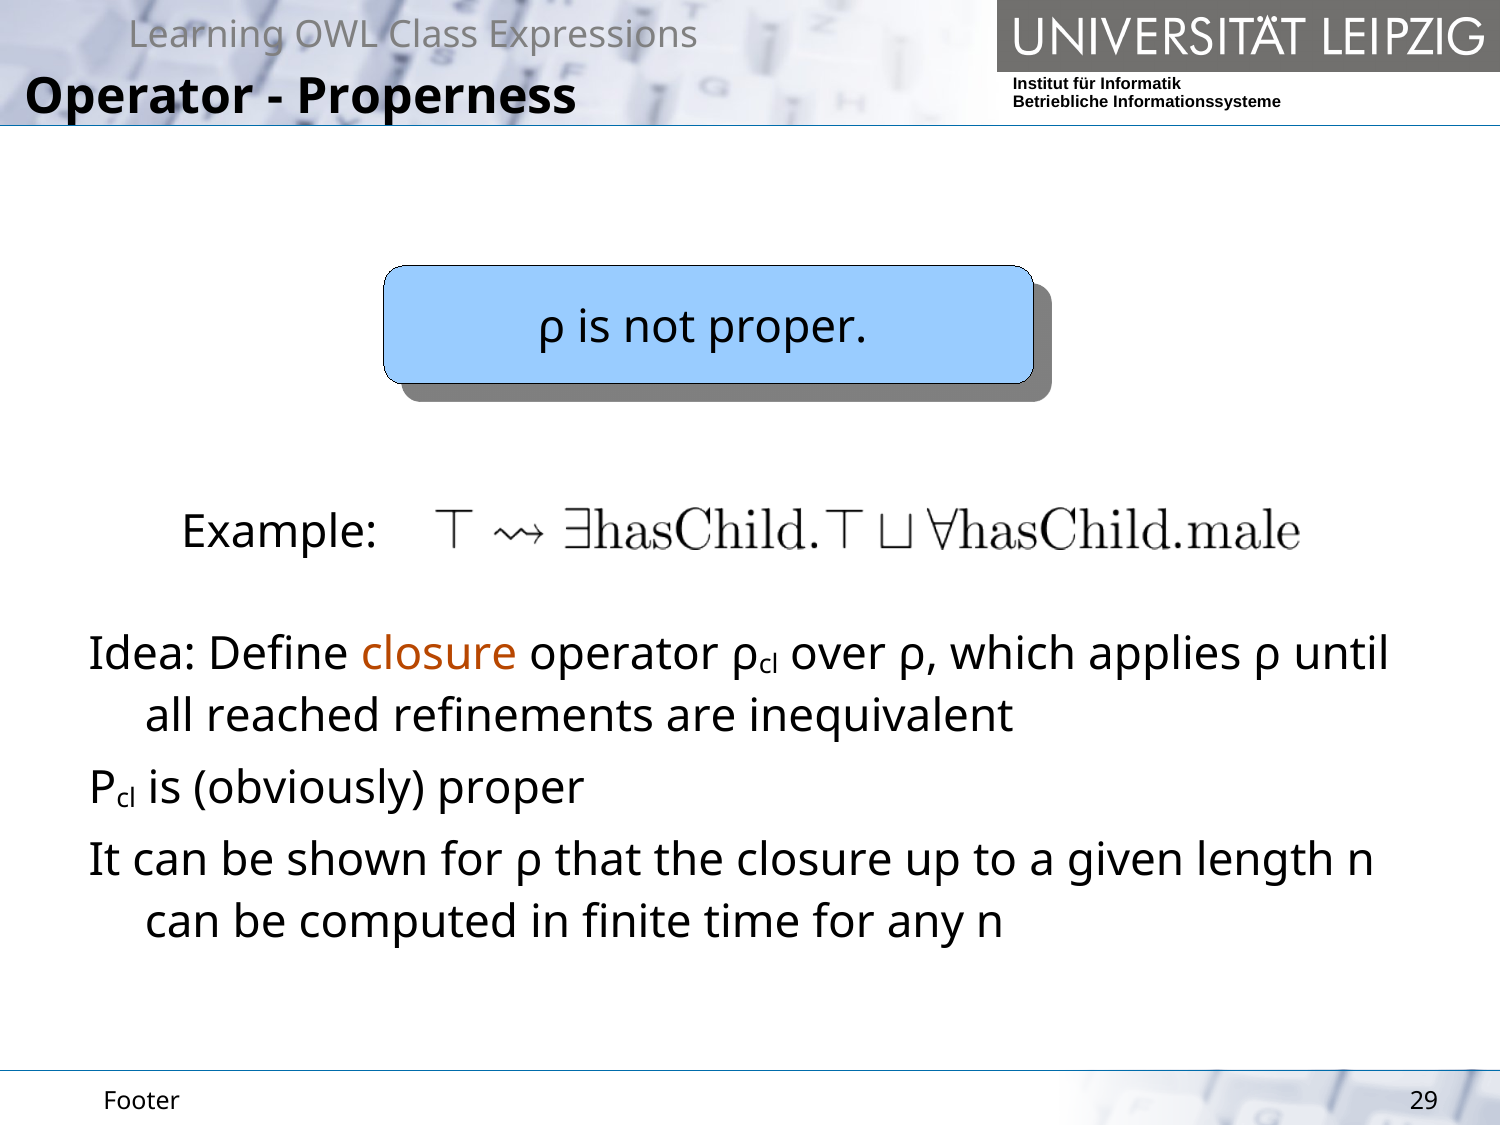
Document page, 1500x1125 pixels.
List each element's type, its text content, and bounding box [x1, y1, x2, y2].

text_box ρ is not proper. [383, 265, 1034, 384]
text_box Example: [166, 490, 414, 562]
list Idea: Define closure operator ρcl over ρ, which applies ρ until all reached refinements are inequivalent Ρcl is (obviously) proper It can be shown for ρ that the closure up to a given length n can be computed in finite time for any n [88, 620, 1414, 1034]
picture [1057, 1071, 1500, 1125]
picture [0, 0, 1500, 125]
picture [435, 507, 1300, 550]
title Operator - Properness [24, 63, 1034, 125]
